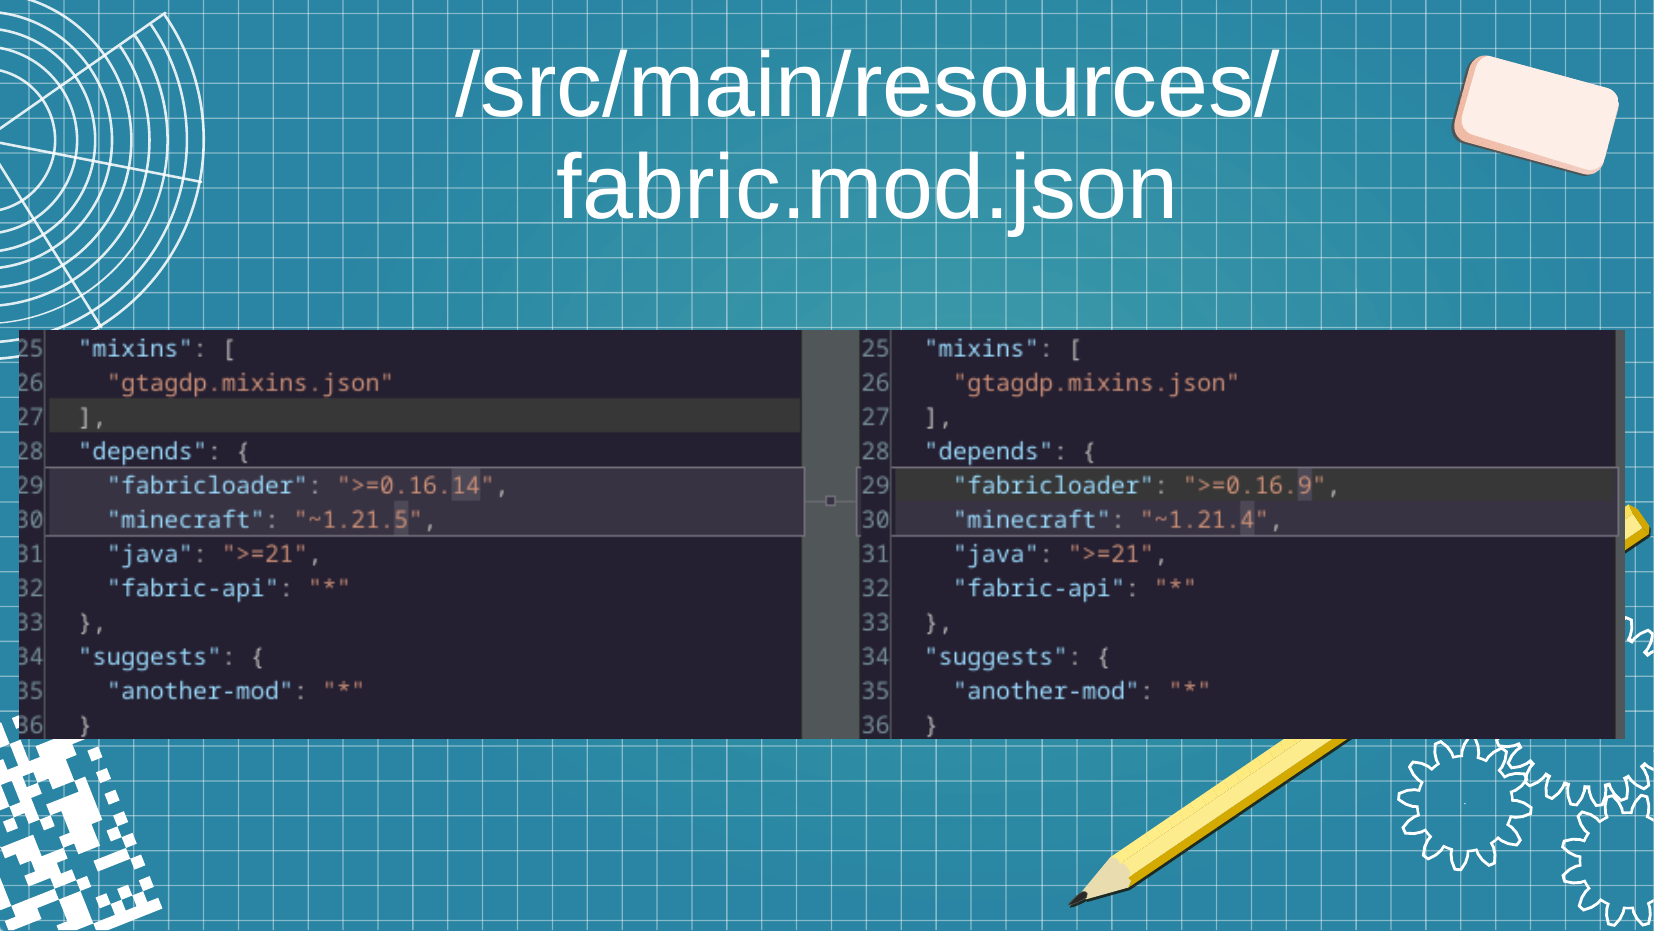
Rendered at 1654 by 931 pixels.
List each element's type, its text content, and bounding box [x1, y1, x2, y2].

picture [19, 330, 1625, 739]
title /src/main/resources/fabric.mod.json [88, 29, 1577, 243]
